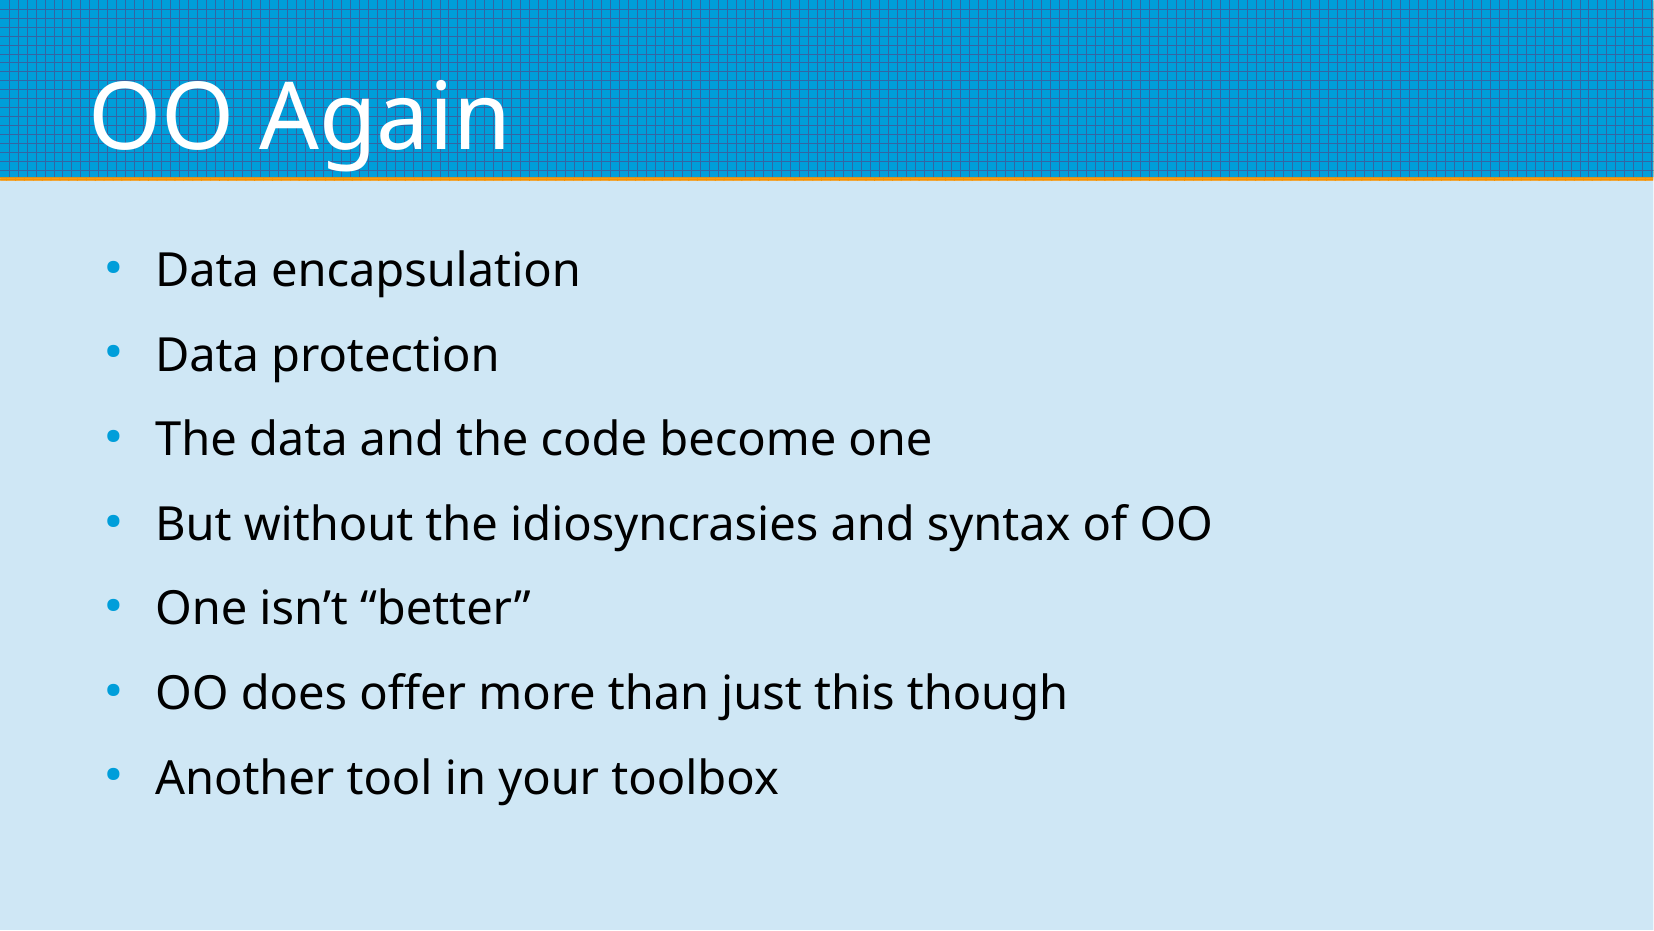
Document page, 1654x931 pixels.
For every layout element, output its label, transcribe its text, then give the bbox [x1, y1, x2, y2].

list Data encapsulation Data protection The data and the code become one But without the idiosyncrasies and syntax of OO One isn’t “better” OO does offer more than just this though Another tool in your toolbox [88, 236, 1565, 813]
title OO Again [88, 14, 1565, 178]
